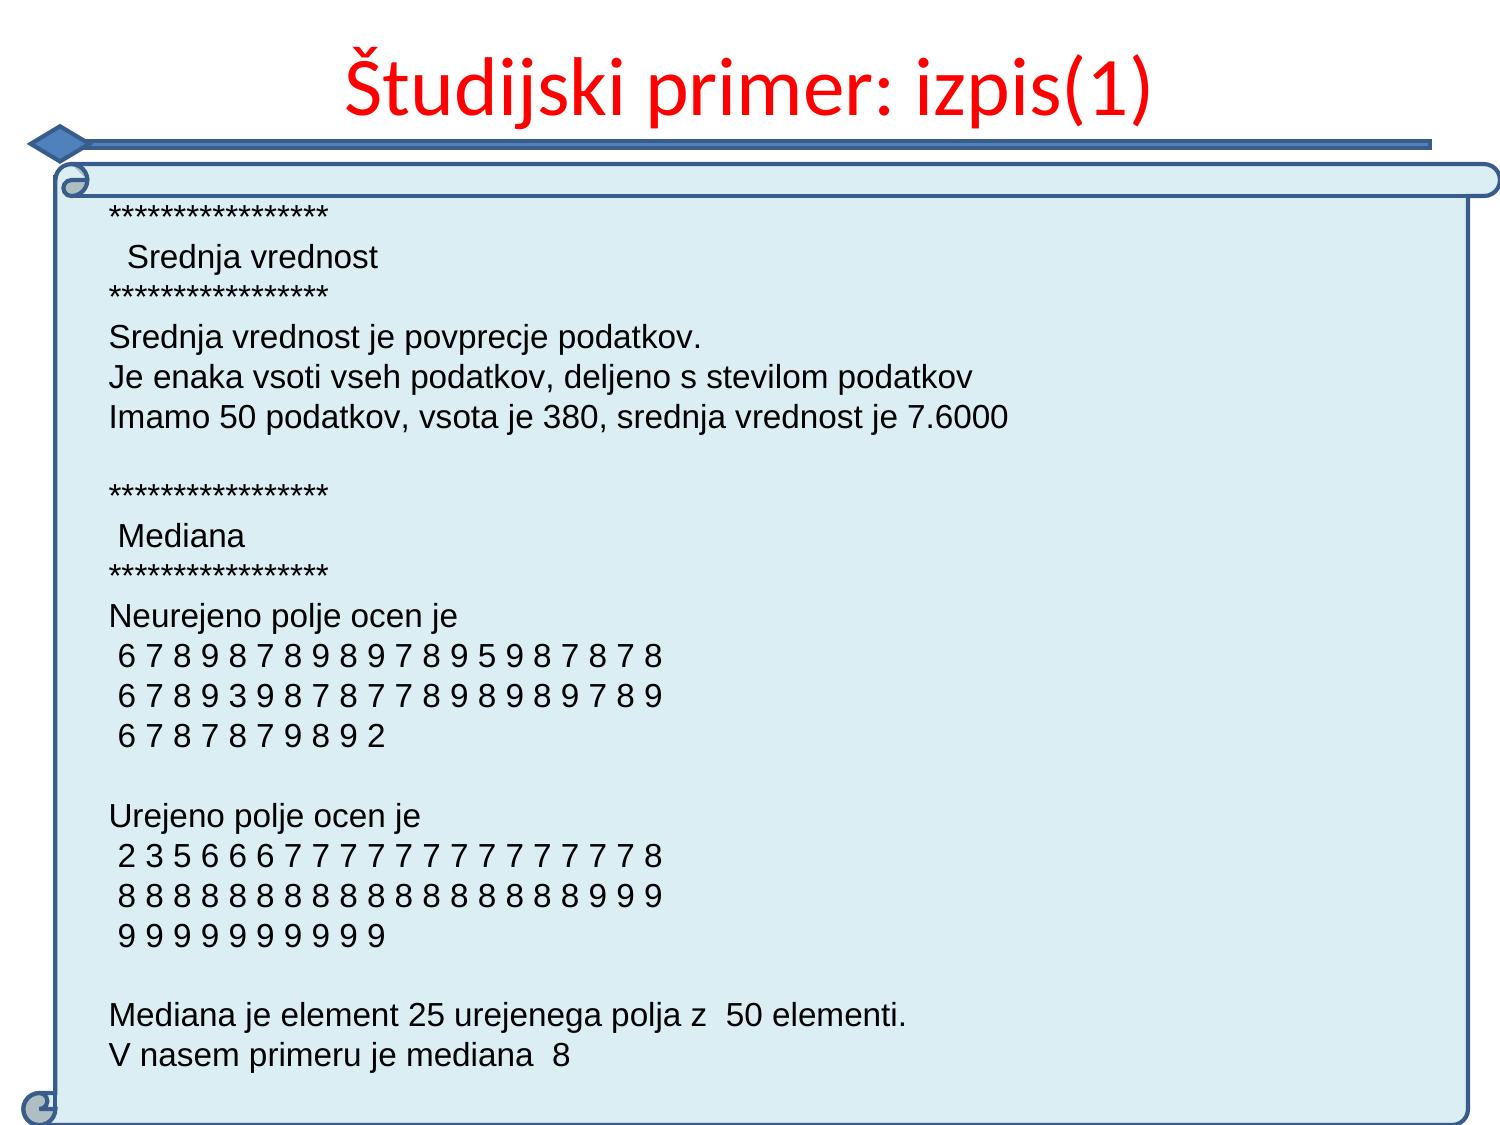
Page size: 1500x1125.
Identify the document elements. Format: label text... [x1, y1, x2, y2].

text_box ***************** Srednja vrednost ***************** Srednja vrednost je povprecje podatkov. Je enaka vsoti vseh podatkov, deljeno s stevilom podatkov Imamo 50 podatkov, vsota je 380, srednja vrednost je 7.6000 ***************** Mediana ***************** Neurejeno polje ocen je 6 7 8 9 8 7 8 9 8 9 7 8 9 5 9 8 7 8 7 8 6 7 8 9 3 9 8 7 8 7 7 8 9 8 9 8 9 7 8 9 6 7 8 7 8 7 9 8 9 2 Urejeno polje ocen je 2 3 5 6 6 6 7 7 7 7 7 7 7 7 7 7 7 7 7 8 8 8 8 8 8 8 8 8 8 8 8 8 8 8 8 8 8 9 9 9 9 9 9 9 9 9 9 9 9 9 Mediana je element 25 urejenega polja z 50 elementi. V nasem primeru je mediana 8 [93, 187, 1407, 1082]
text_box [23, 164, 1500, 1125]
title Študijski primer: izpis(1) [75, 23, 1426, 141]
